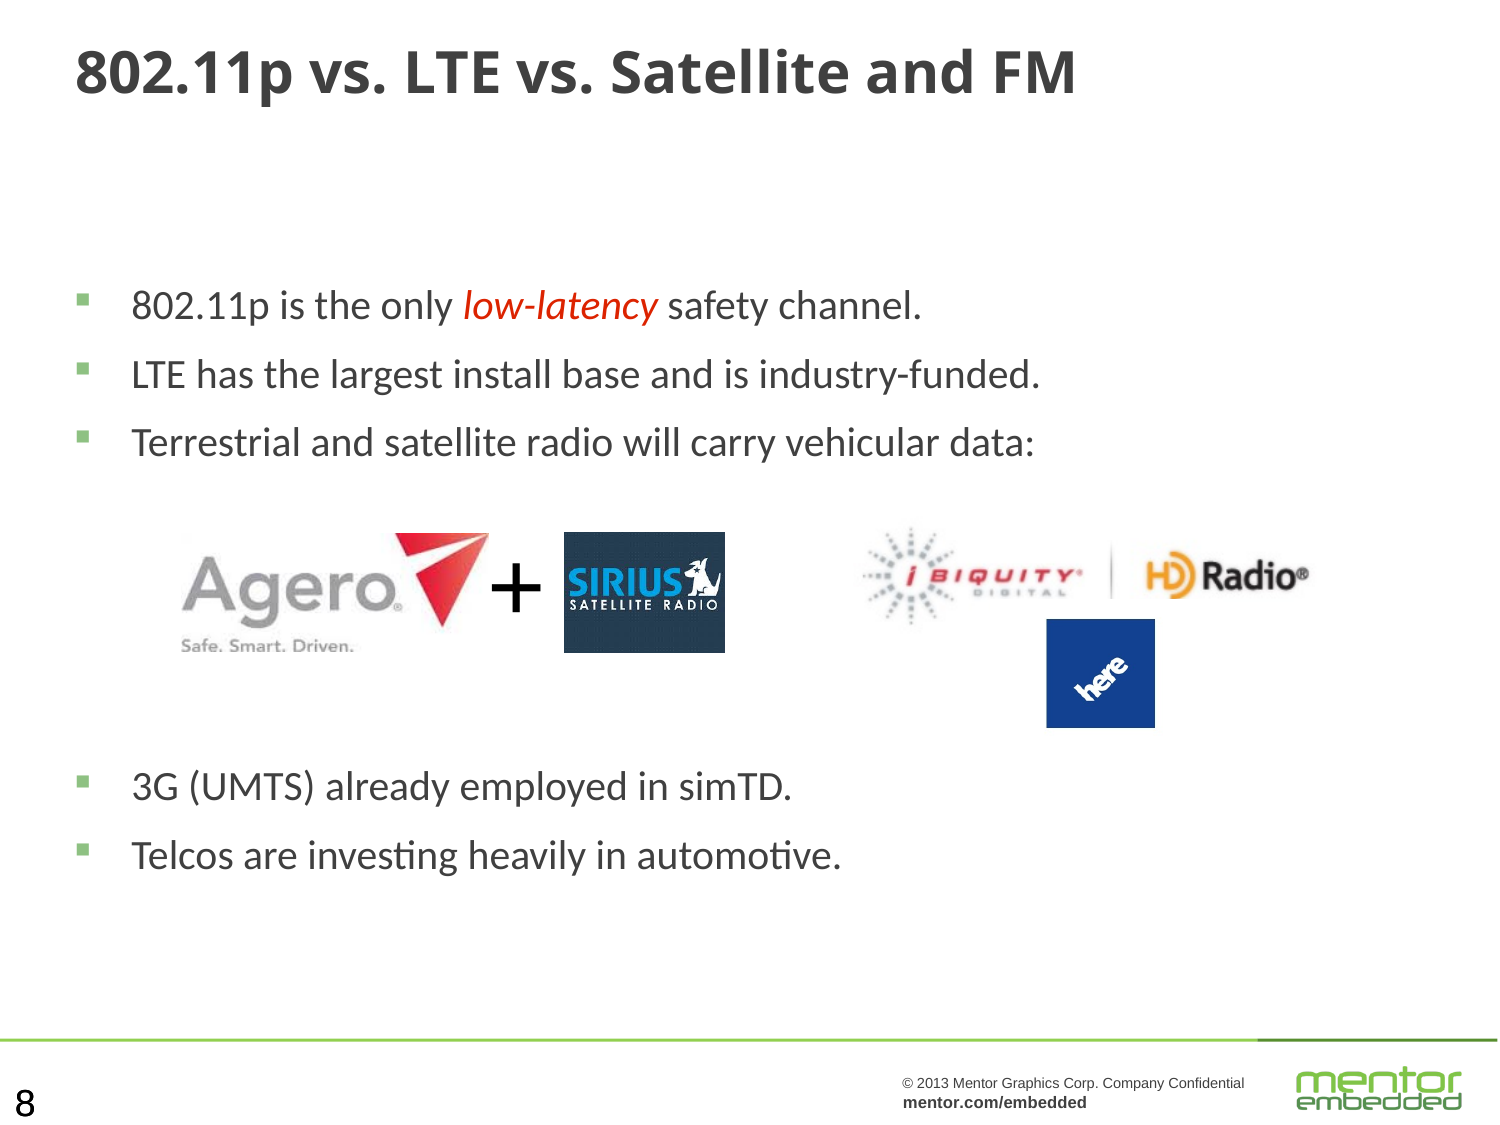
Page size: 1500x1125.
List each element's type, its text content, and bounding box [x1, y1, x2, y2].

list 802.11p is the only low-latency safety channel. LTE has the largest install base and is industry-funded. Terrestrial and satellite radio will carry vehicular data: 3G (UMTS) already employed in simTD. Telcos are investing heavily in automotive. [0, 270, 1500, 1025]
picture [1292, 1062, 1464, 1114]
picture [181, 533, 472, 652]
text_box + [472, 525, 561, 691]
title 802.11p vs. LTE vs. Satellite and FM [0, 0, 1500, 113]
picture [853, 494, 1396, 751]
picture [564, 532, 725, 653]
